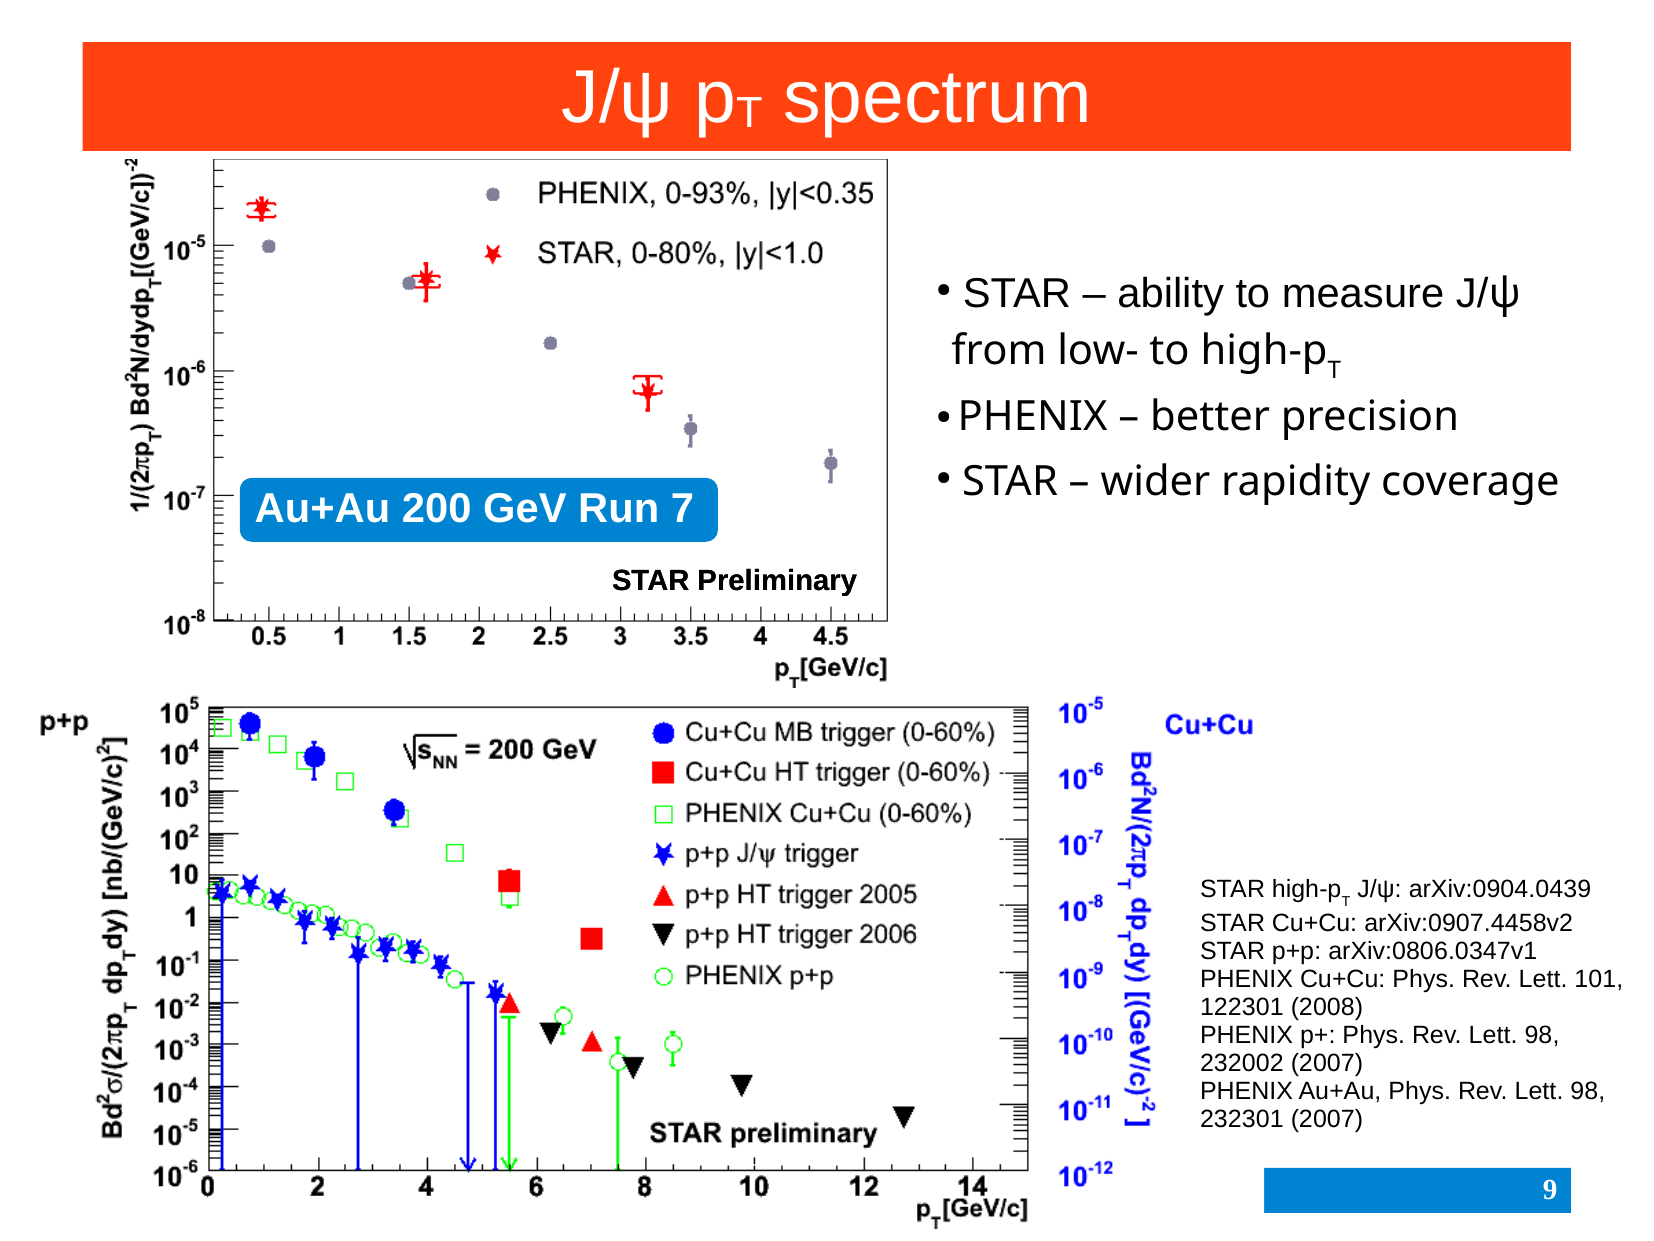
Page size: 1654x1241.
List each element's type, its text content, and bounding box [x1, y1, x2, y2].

picture [34, 159, 1265, 1229]
text_box Au+Au 200 GeV Run 7 [239, 477, 718, 542]
text_box STAR Preliminary [597, 558, 883, 602]
text_box STAR – ability to measure J/ψ from low- to high-pT PHENIX – better precision STAR – wider rapidity coverage [921, 255, 1575, 544]
text_box STAR high-pT J/ψ: arXiv:0904.0439 STAR Cu+Cu: arXiv:0907.4458v2 STAR p+p: arXiv:0806.0347v1 PHENIX Cu+Cu: Phys. Rev. Lett. 101, 122301 (2008) PHENIX p+: Phys. Rev. Lett. 98, 232002 (2007) PHENIX Au+Au, Phys. Rev. Lett. 98, 232301 (2007) [1185, 867, 1647, 1141]
title J/ψ pT spectrum [82, 42, 1571, 151]
